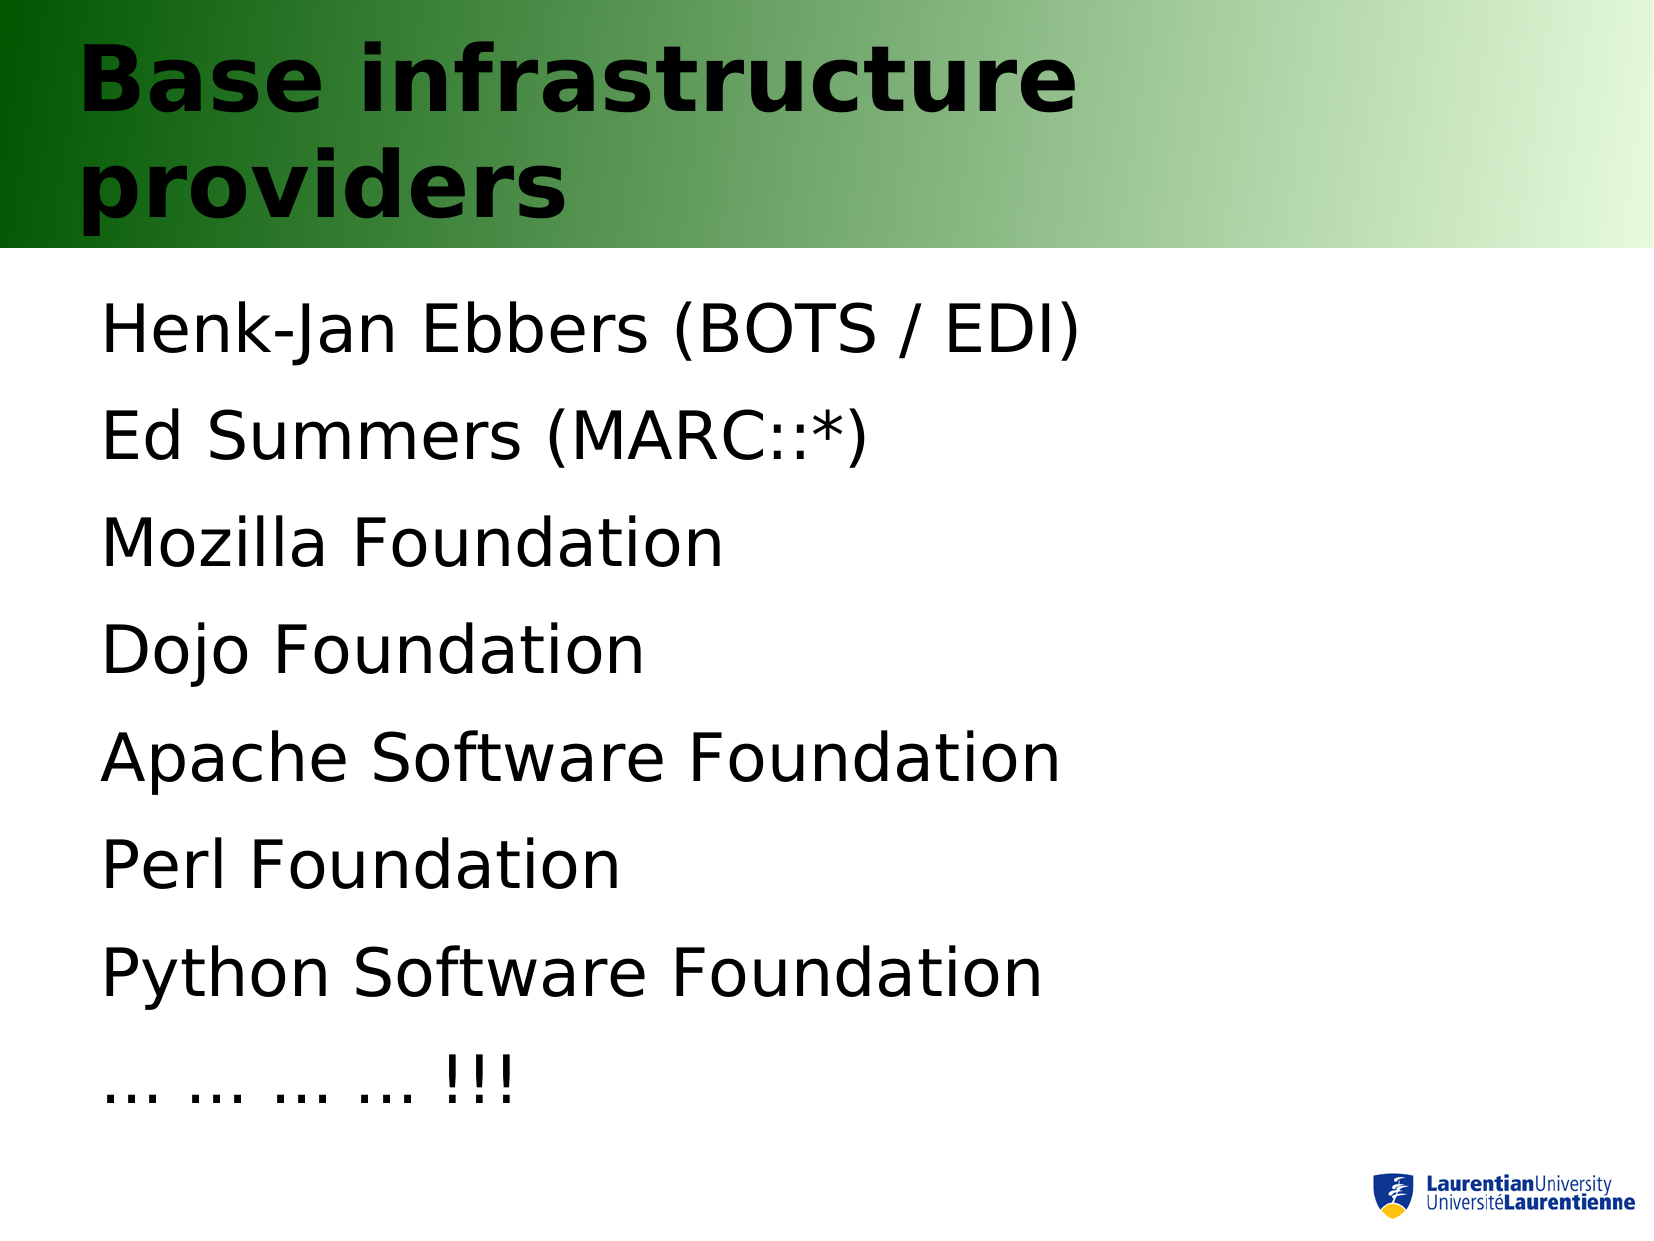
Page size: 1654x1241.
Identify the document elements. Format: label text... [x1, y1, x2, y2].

picture [1353, 1153, 1654, 1238]
list Henk-Jan Ebbers (BOTS / EDI) Ed Summers (MARC::*) Mozilla Foundation Dojo Foundation Apache Software Foundation Perl Foundation Python Software Foundation ... ... ... ... !!! [82, 290, 1571, 1120]
picture [0, 0, 1654, 248]
title Base infrastructure providers [76, 25, 1565, 240]
